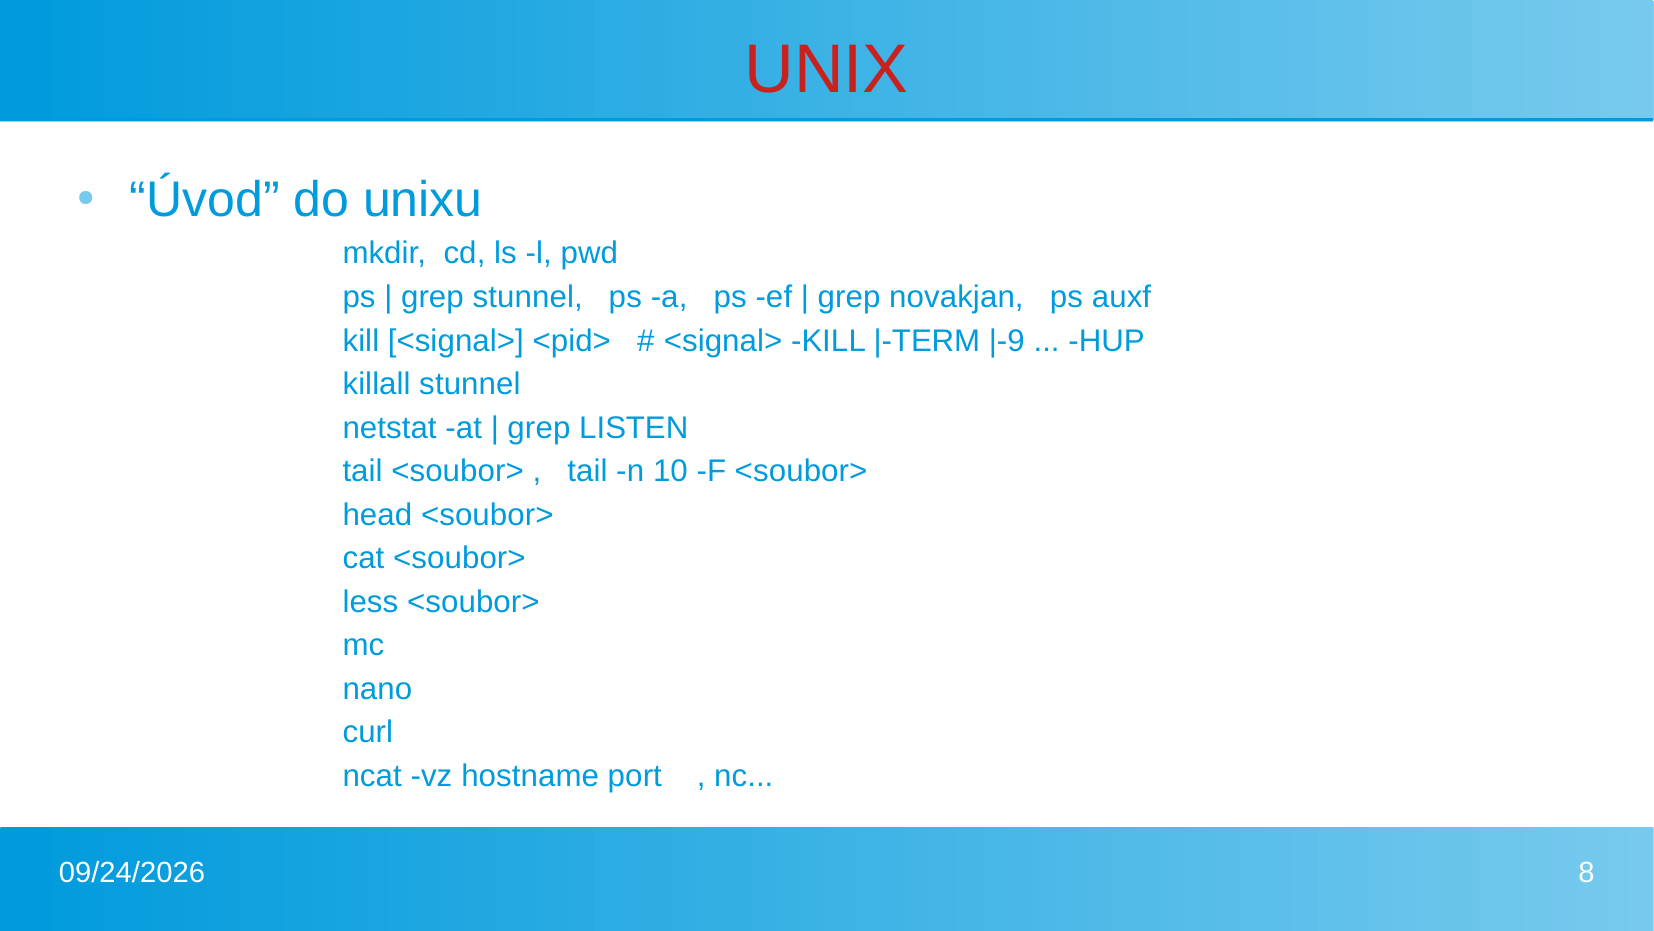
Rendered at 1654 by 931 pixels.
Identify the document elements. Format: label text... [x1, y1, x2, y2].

title UNIX [59, 29, 1595, 108]
list “Úvod” do unixu mkdir, cd, ls -l, pwd ps | grep stunnel, ps -a, ps -ef | grep novakjan, ps auxf kill [<signal>] <pid> # <signal> -KILL |-TERM |-9 ... -HUP killall stunnel netstat -at | grep LISTEN tail <soubor> , tail -n 10 -F <soubor> head <soubor> cat <soubor> less <soubor> mc nano curl ncat -vz hostname port , nc... [59, 171, 1595, 762]
